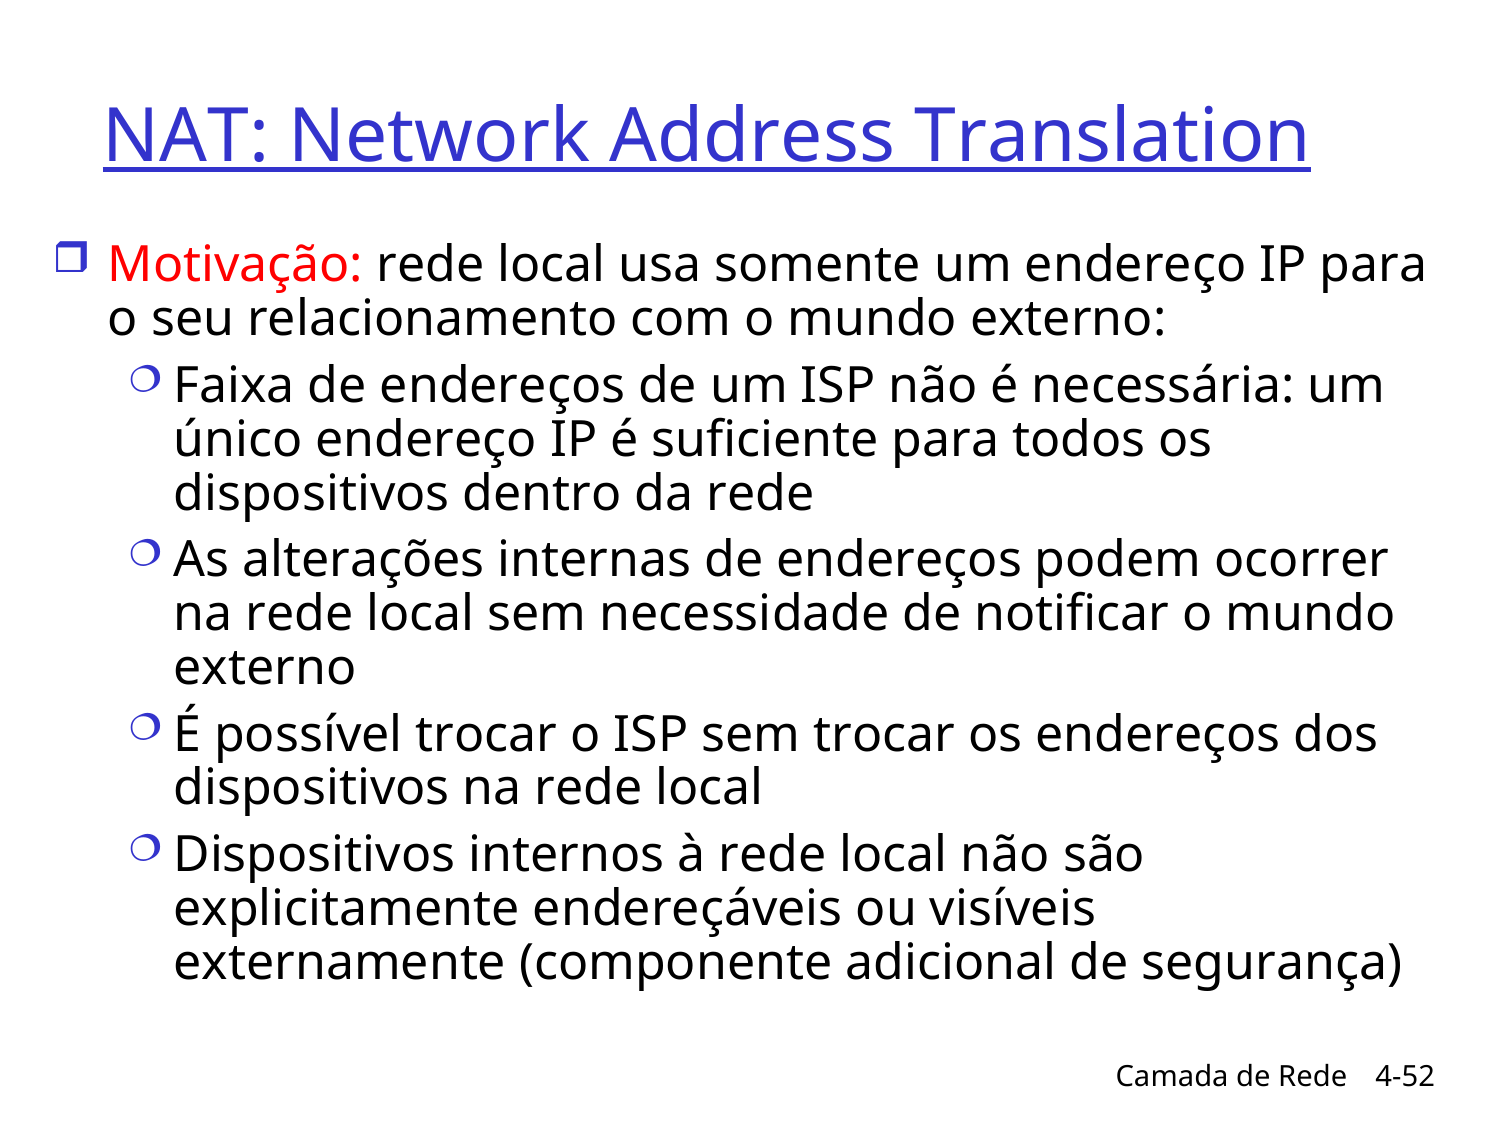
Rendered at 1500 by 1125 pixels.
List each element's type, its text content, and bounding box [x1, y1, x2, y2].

text_box Motivação: rede local usa somente um endereço IP para o seu relacionamento com o mundo externo: Faixa de endereços de um ISP não é necessária: um único endereço IP é suficiente para todos os dispositivos dentro da rede As alterações internas de endereços podem ocorrer na rede local sem necessidade de notificar o mundo externo É possível trocar o ISP sem trocar os endereços dos dispositivos na rede local Dispositivos internos à rede local não são explicitamente endereçáveis ou visíveis externamente (componente adicional de segurança) [37, 231, 1445, 1067]
text_box 4-<número> [1339, 1050, 1451, 1125]
text_box NAT: Network Address Translation [87, 37, 1395, 225]
text_box Camada de Rede [887, 1067, 1339, 1125]
